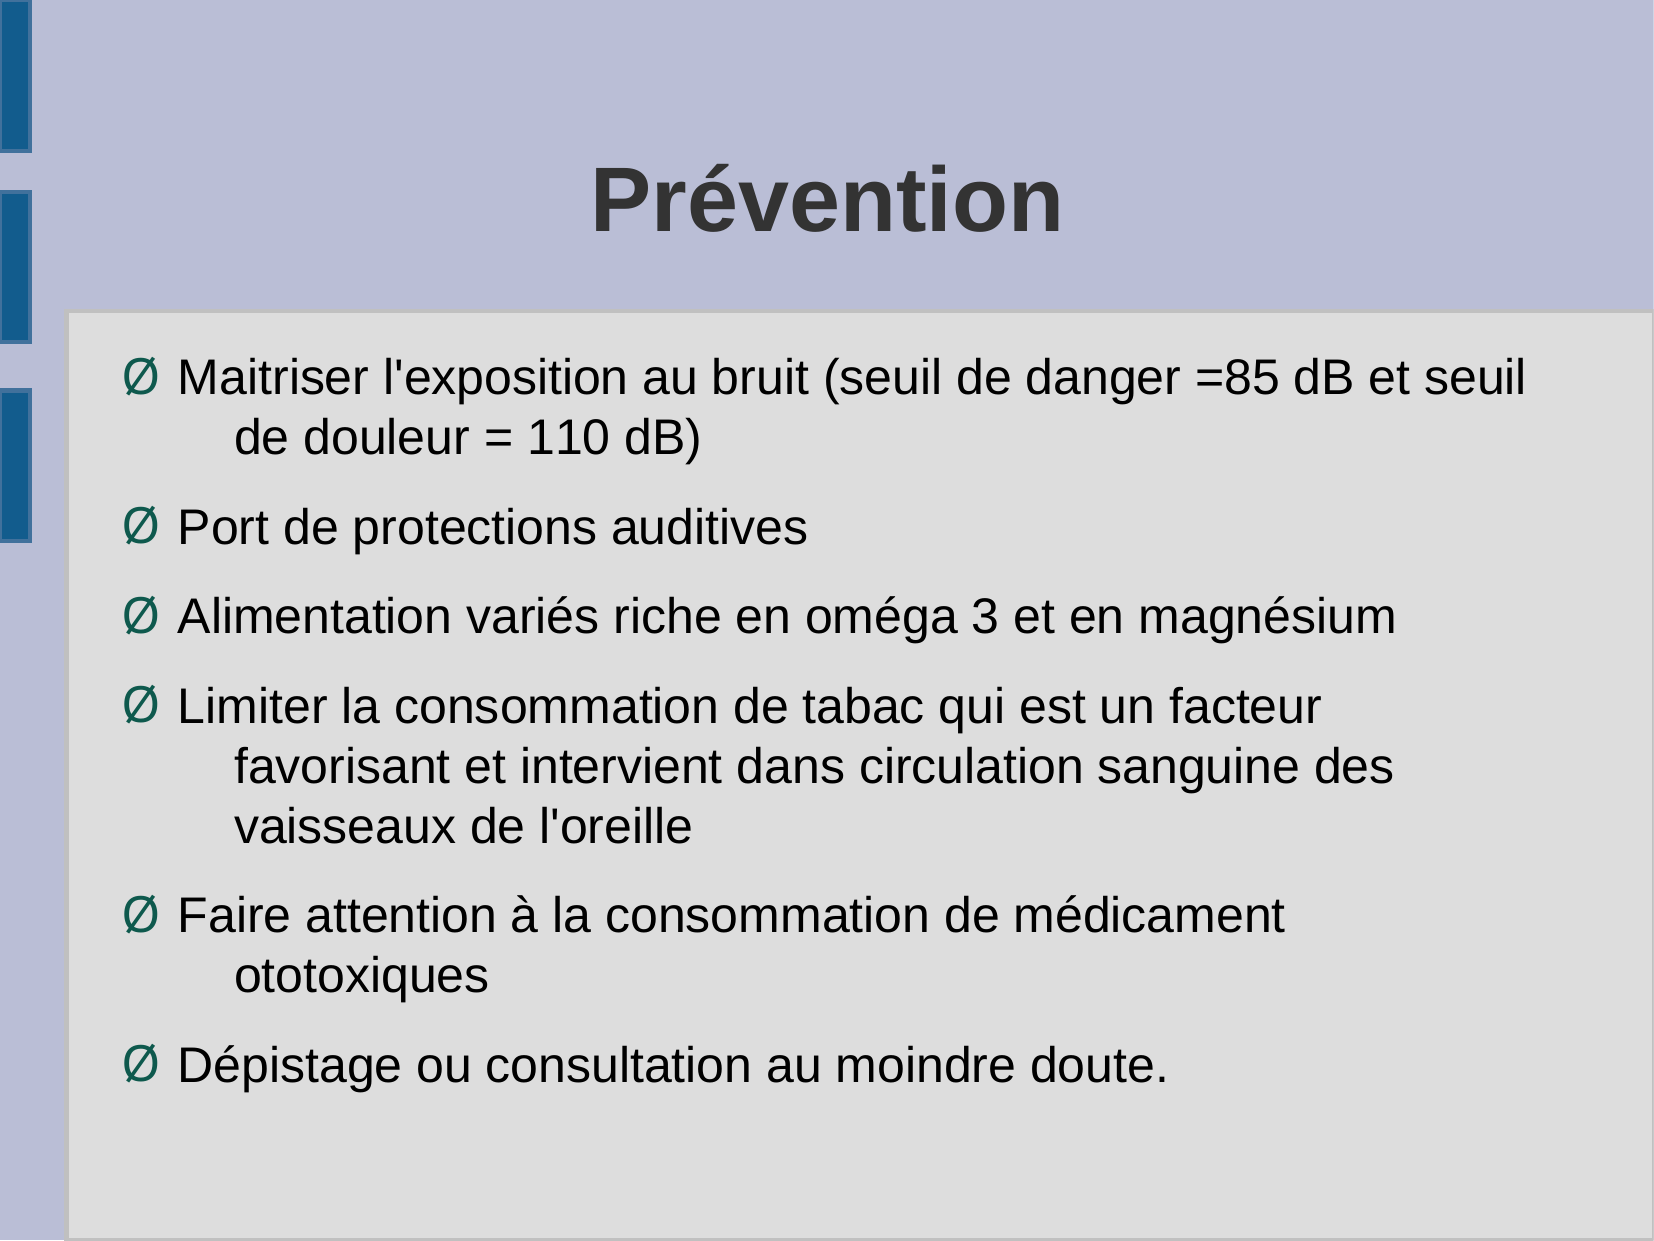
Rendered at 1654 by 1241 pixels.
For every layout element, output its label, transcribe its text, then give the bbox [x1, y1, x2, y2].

list Maitriser l'exposition au bruit (seuil de danger =85 dB et seuil de douleur = 110 dB) Port de protections auditives Alimentation variés riche en oméga 3 et en magnésium Limiter la consommation de tabac qui est un facteur favorisant et intervient dans circulation sanguine des vaisseaux de l'oreille Faire attention à la consommation de médicament ototoxiques Dépistage ou consultation au moindre doute. [121, 344, 1534, 1127]
title Prévention [121, 91, 1534, 299]
